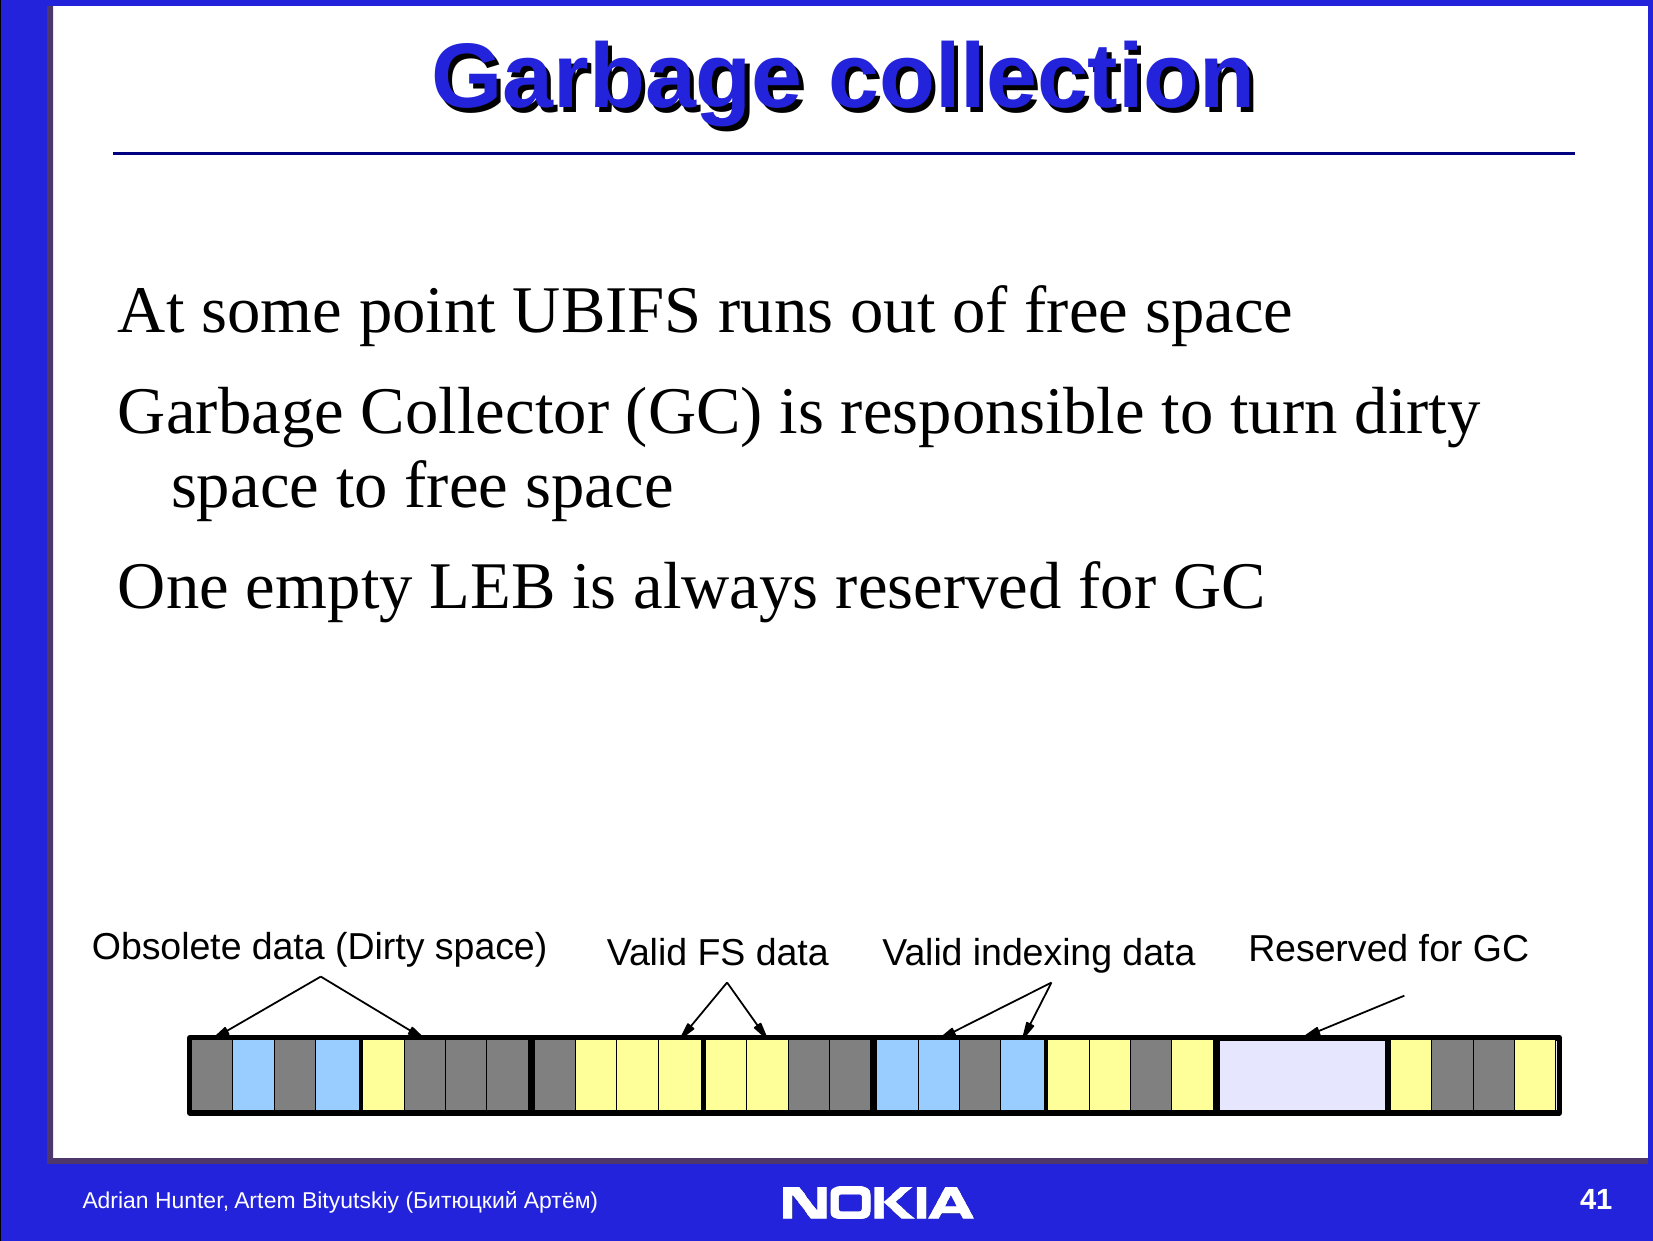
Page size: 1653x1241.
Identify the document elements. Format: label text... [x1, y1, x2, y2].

text_box Reserved for GC [1233, 919, 1545, 977]
title Garbage collection [100, 2, 1588, 151]
text_box Obsolete data (Dirty space) [77, 917, 565, 977]
list At some point UBIFS runs out of free space Garbage Collector (GC) is responsible to turn dirty space to free space One empty LEB is always reserved for GC [100, 272, 1588, 651]
text_box Valid FS data [592, 923, 863, 983]
text_box Valid indexing data [867, 923, 1236, 983]
picture [783, 1186, 974, 1219]
text_box [189, 1037, 1560, 1113]
